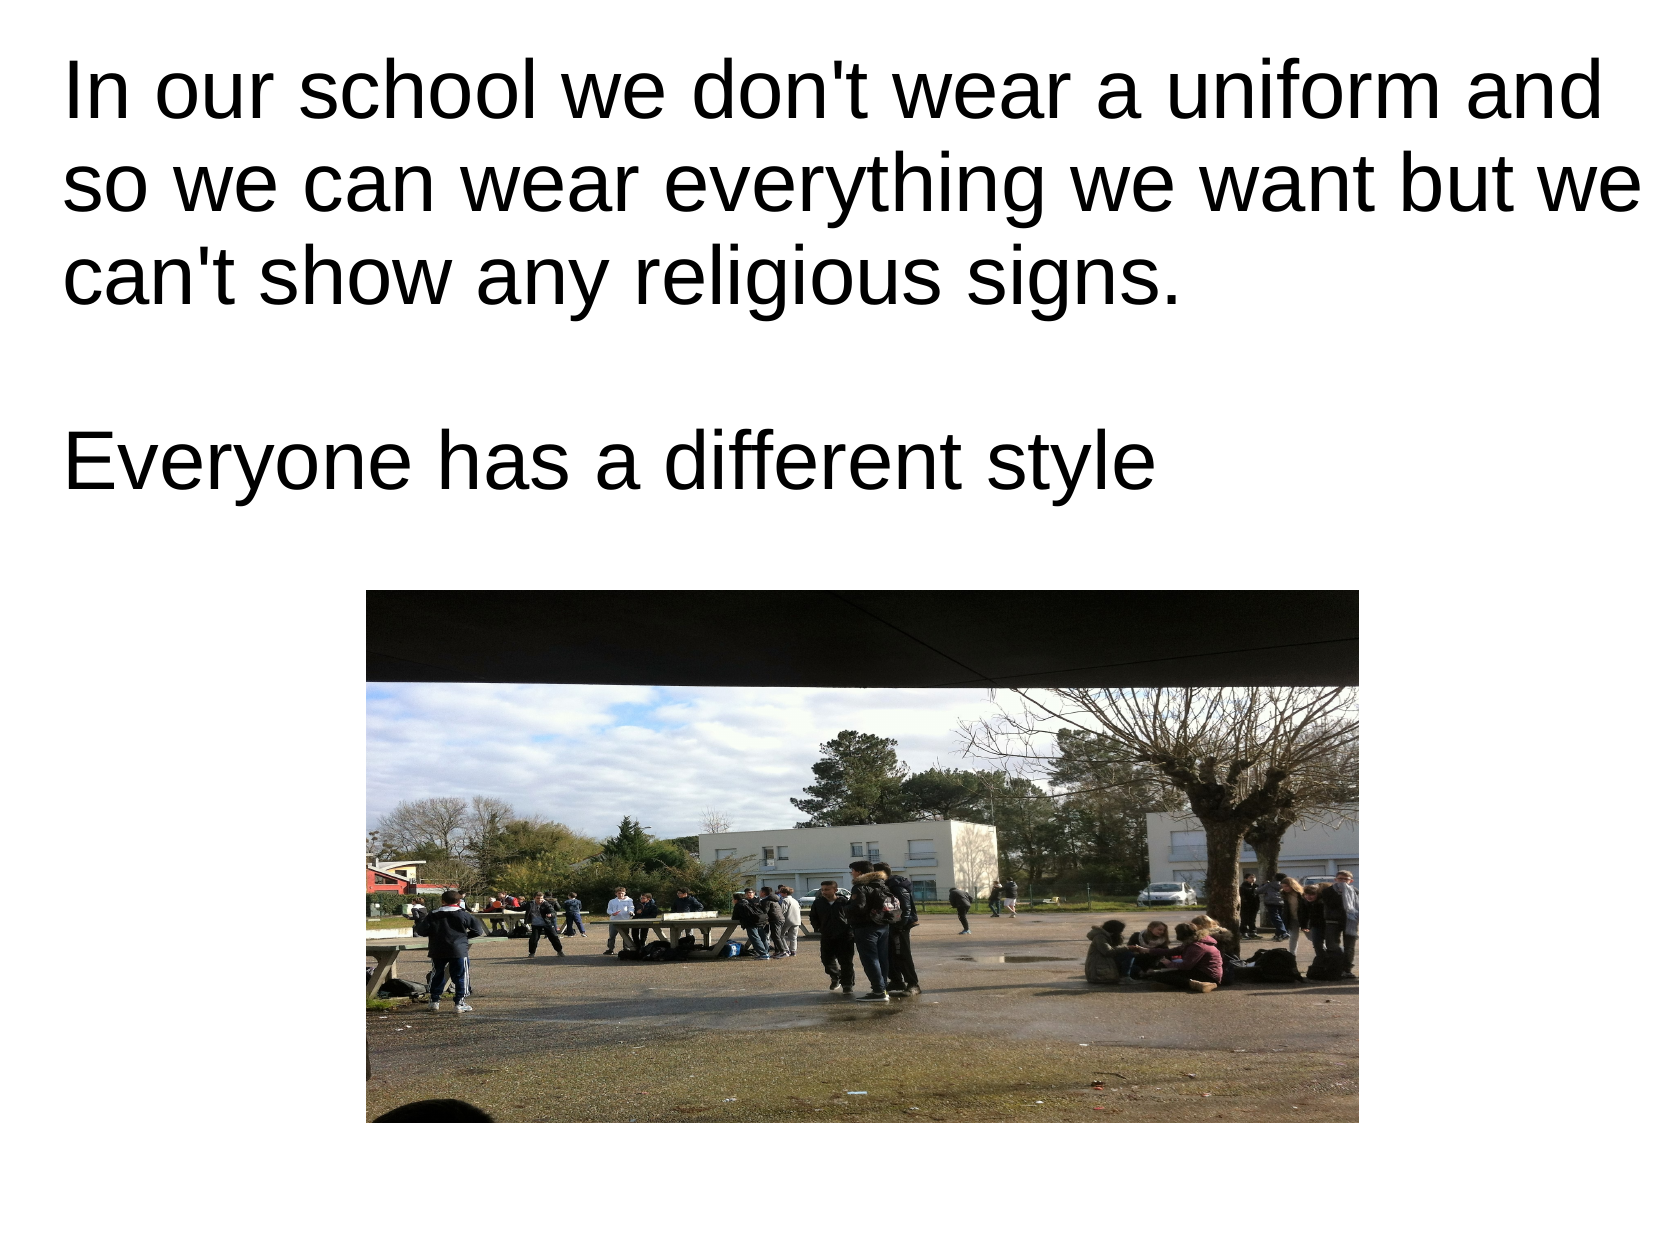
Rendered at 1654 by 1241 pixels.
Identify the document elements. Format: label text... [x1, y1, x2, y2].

picture [366, 590, 1359, 1123]
text_box In our school we don't wear a uniform and so we can wear everything we want but we can't show any religious signs. Everyone has a different style [47, 35, 1654, 610]
